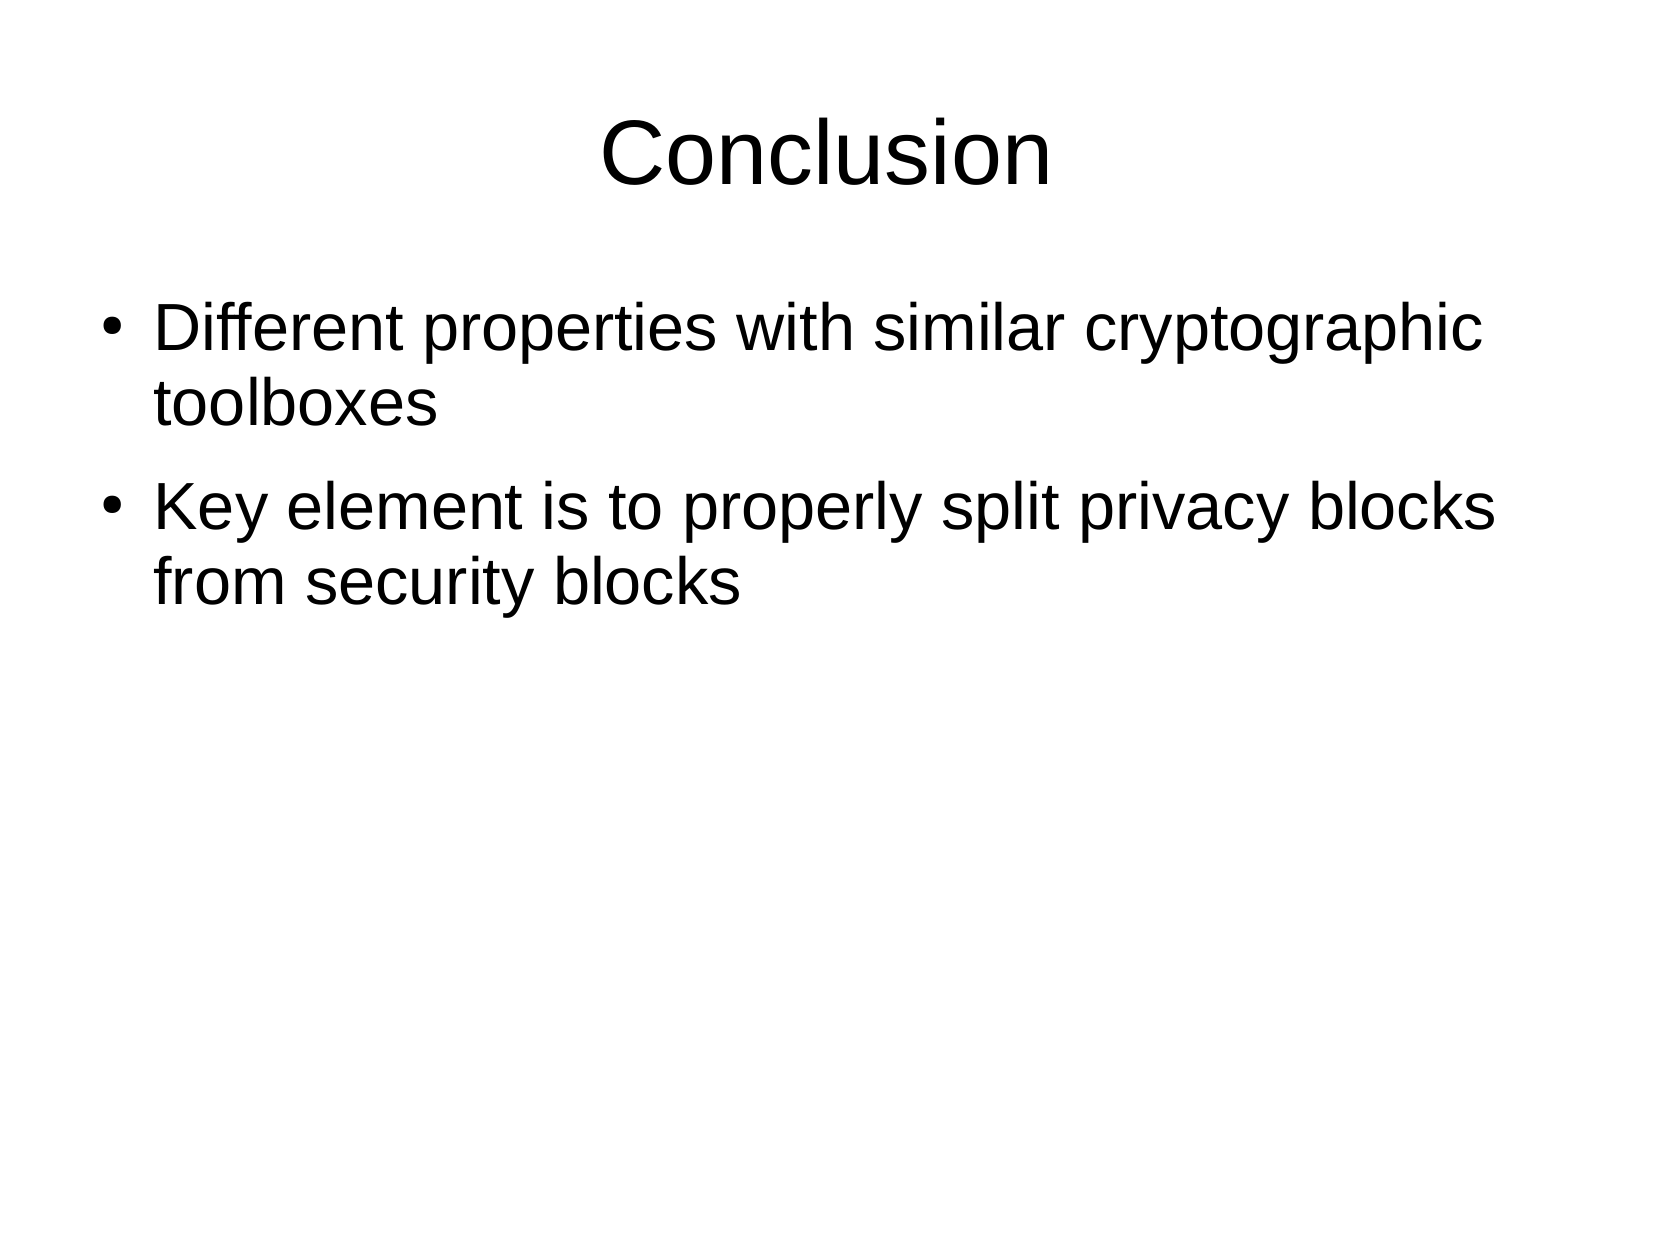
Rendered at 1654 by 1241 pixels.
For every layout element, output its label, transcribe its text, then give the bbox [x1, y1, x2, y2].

list Different properties with similar cryptographic toolboxes Key element is to properly split privacy blocks from security blocks [82, 290, 1571, 1241]
title Conclusion [82, 49, 1571, 257]
